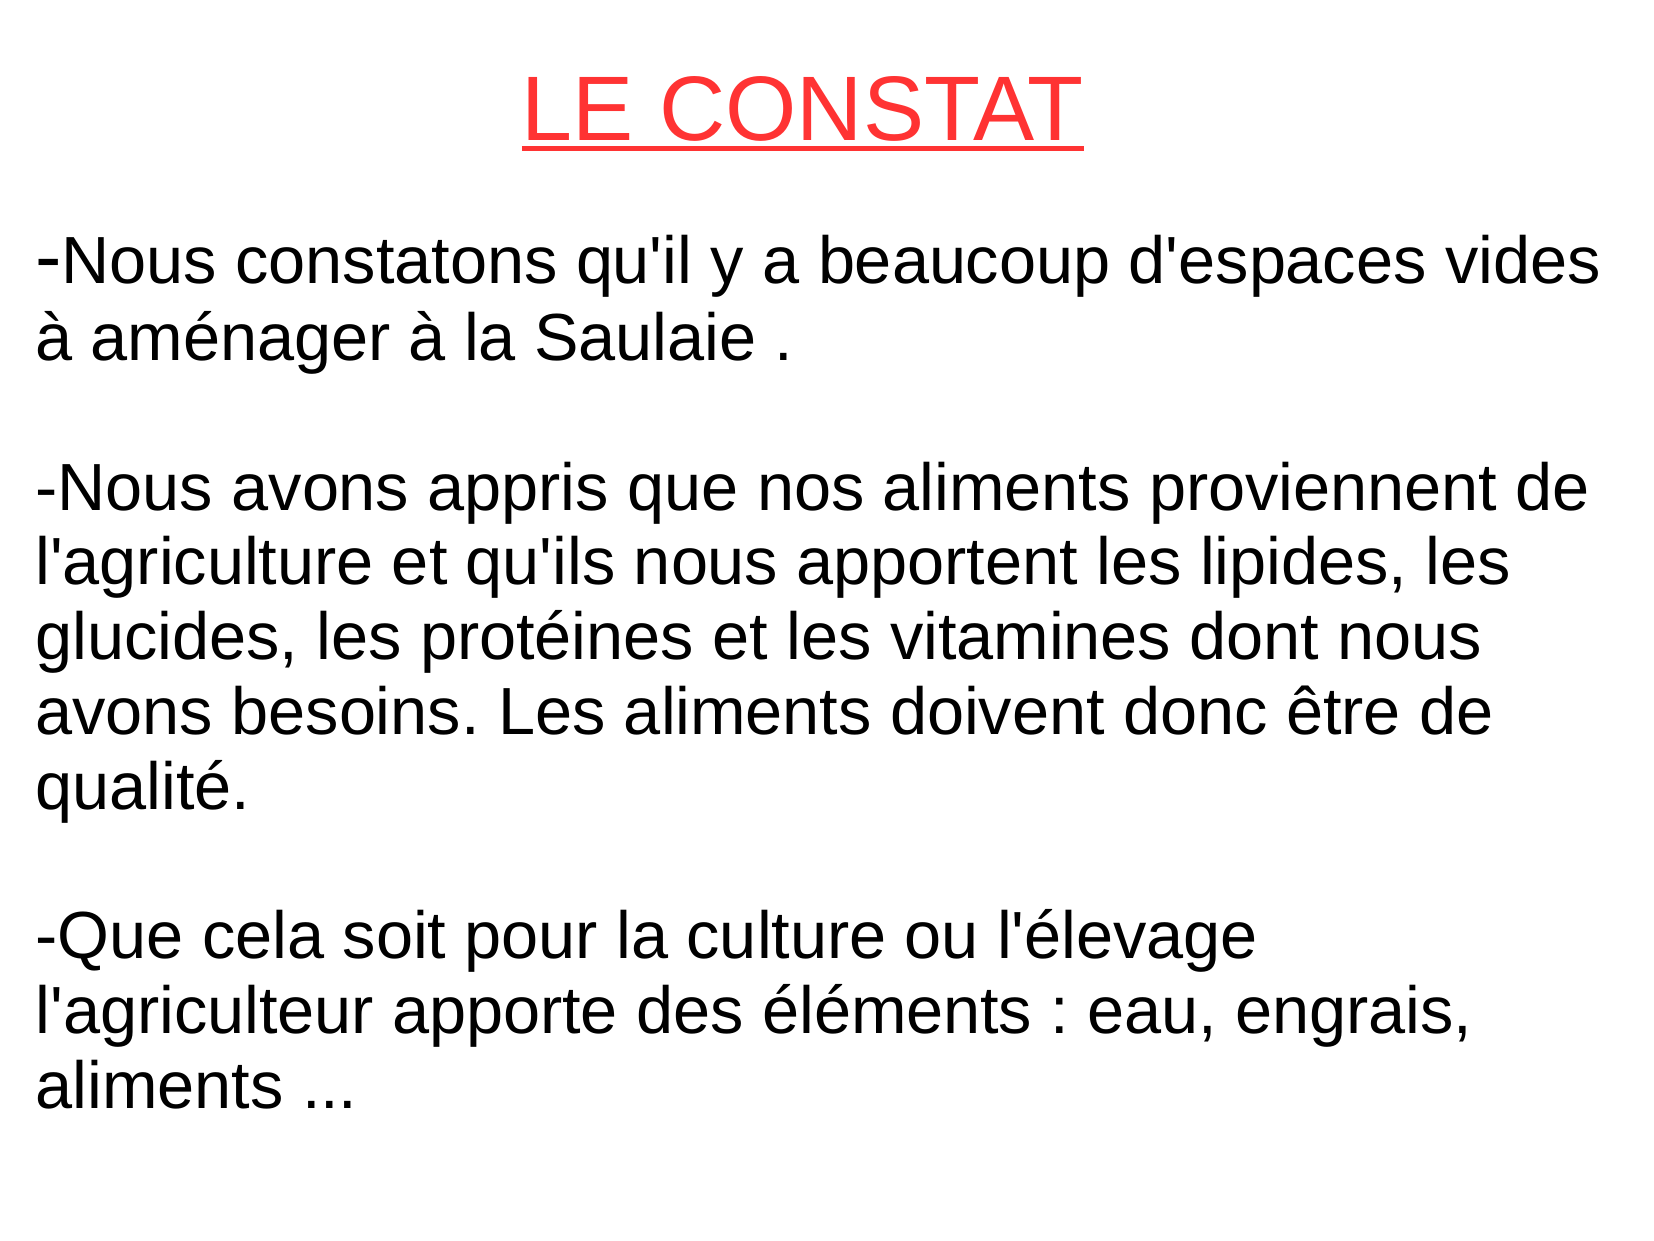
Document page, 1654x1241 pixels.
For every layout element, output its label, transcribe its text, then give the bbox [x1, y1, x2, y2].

title LE CONSTAT [59, 5, 1548, 211]
subtitle -Nous constatons qu'il y a beaucoup d'espaces vides à aménager à la Saulaie . -Nous avons appris que nos aliments proviennent de l'agriculture et qu'ils nous apportent les lipides, les glucides, les protéines et les vitamines dont nous avons besoins. Les aliments doivent donc être de qualité. -Que cela soit pour la culture ou l'élevage l'agriculteur apporte des éléments : eau, engrais, aliments ... [34, 209, 1631, 1241]
